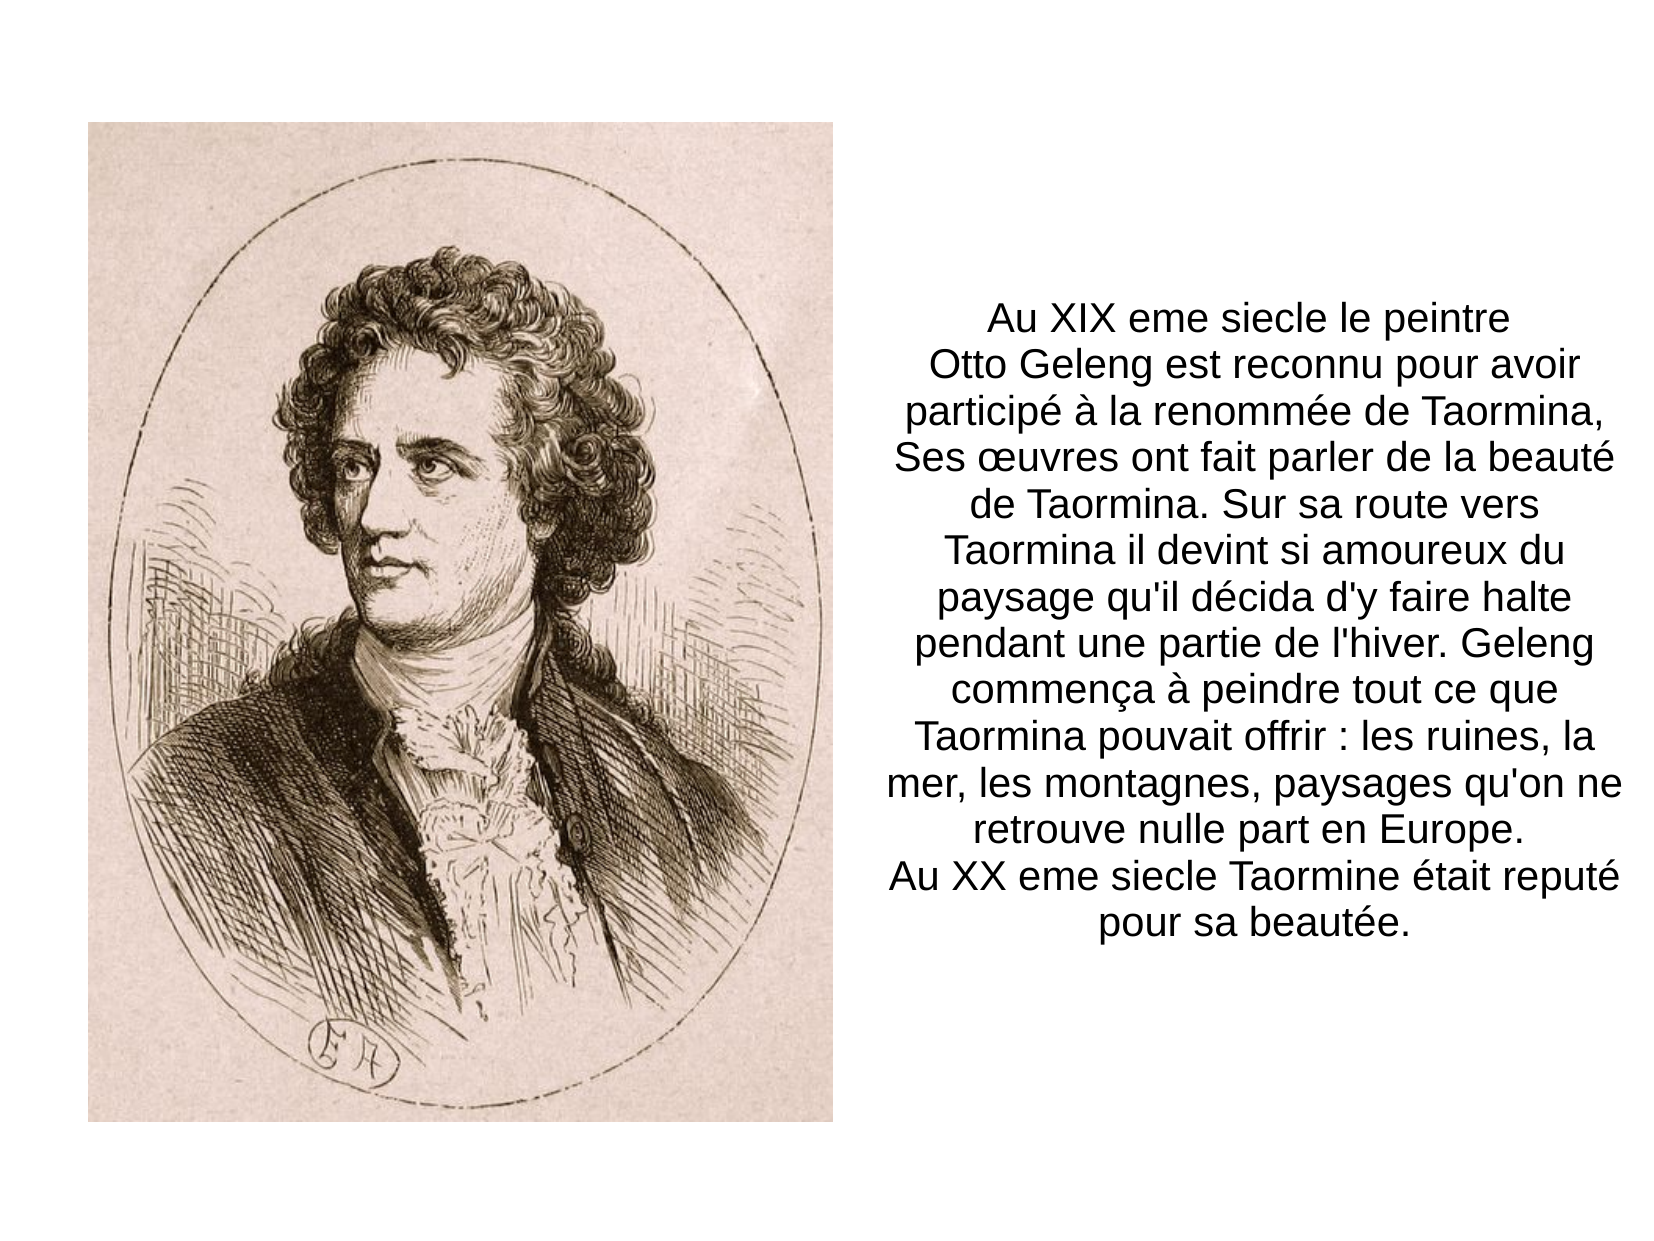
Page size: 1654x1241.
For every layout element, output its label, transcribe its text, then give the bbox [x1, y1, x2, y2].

picture [88, 122, 833, 1123]
subtitle Au XIX eme siecle le peintre Otto Geleng est reconnu pour avoir participé à la renommée de Taormina, Ses œuvres ont fait parler de la beauté de Taormina. Sur sa route vers Taormina il devint si amoureux du paysage qu'il décida d'y faire halte pendant une partie de l'hiver. Geleng commença à peindre tout ce que Taormina pouvait offrir : les ruines, la mer, les montagnes, paysages qu'on ne retrouve nulle part en Europe. Au XX eme siecle Taormine était reputé pour sa beautée. [885, 292, 1625, 948]
